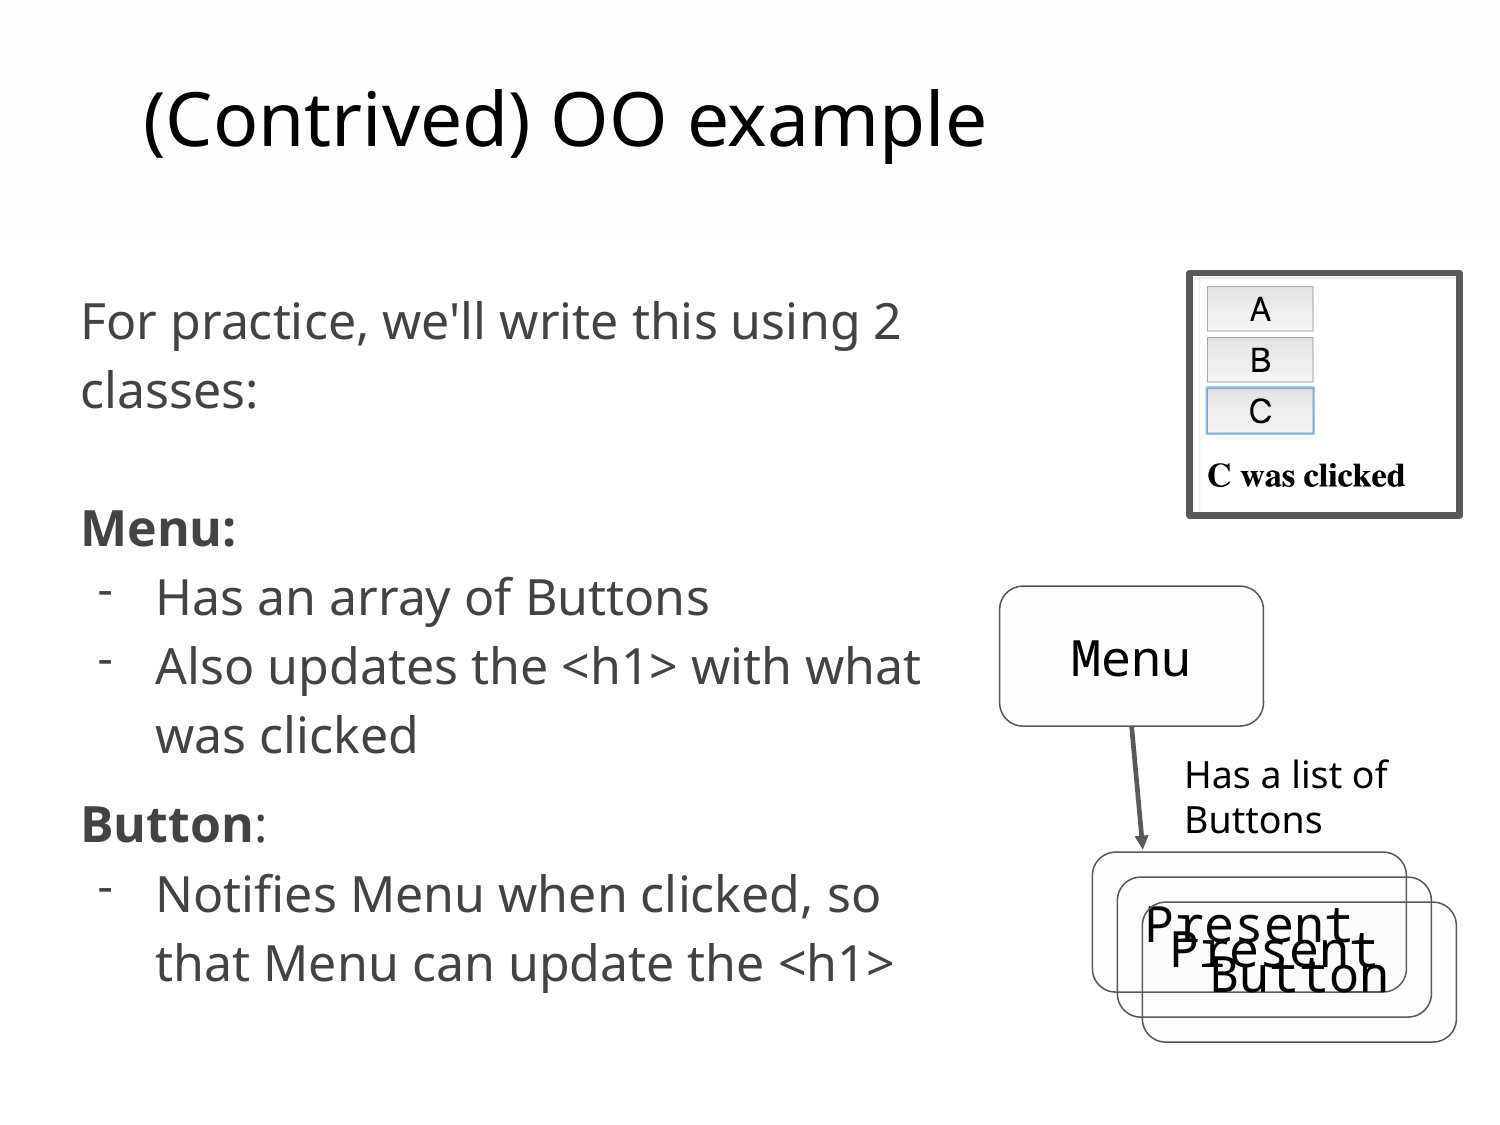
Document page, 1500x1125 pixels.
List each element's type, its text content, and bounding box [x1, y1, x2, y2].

picture [1192, 276, 1457, 513]
list For practice, we'll write this using 2 classes: Menu: Has an array of Buttons Also updates the <h1> with what was clicked Button: Notifies Menu when clicked, so that Menu can update the <h1> [65, 265, 987, 1054]
text_box Present [1092, 852, 1407, 993]
title (Contrived) OO example [128, 56, 1372, 183]
text_box Menu [999, 586, 1264, 727]
text_box Button [1142, 902, 1457, 1043]
text_box Has a list of Buttons [1169, 736, 1500, 867]
text_box Present [1117, 877, 1432, 1018]
